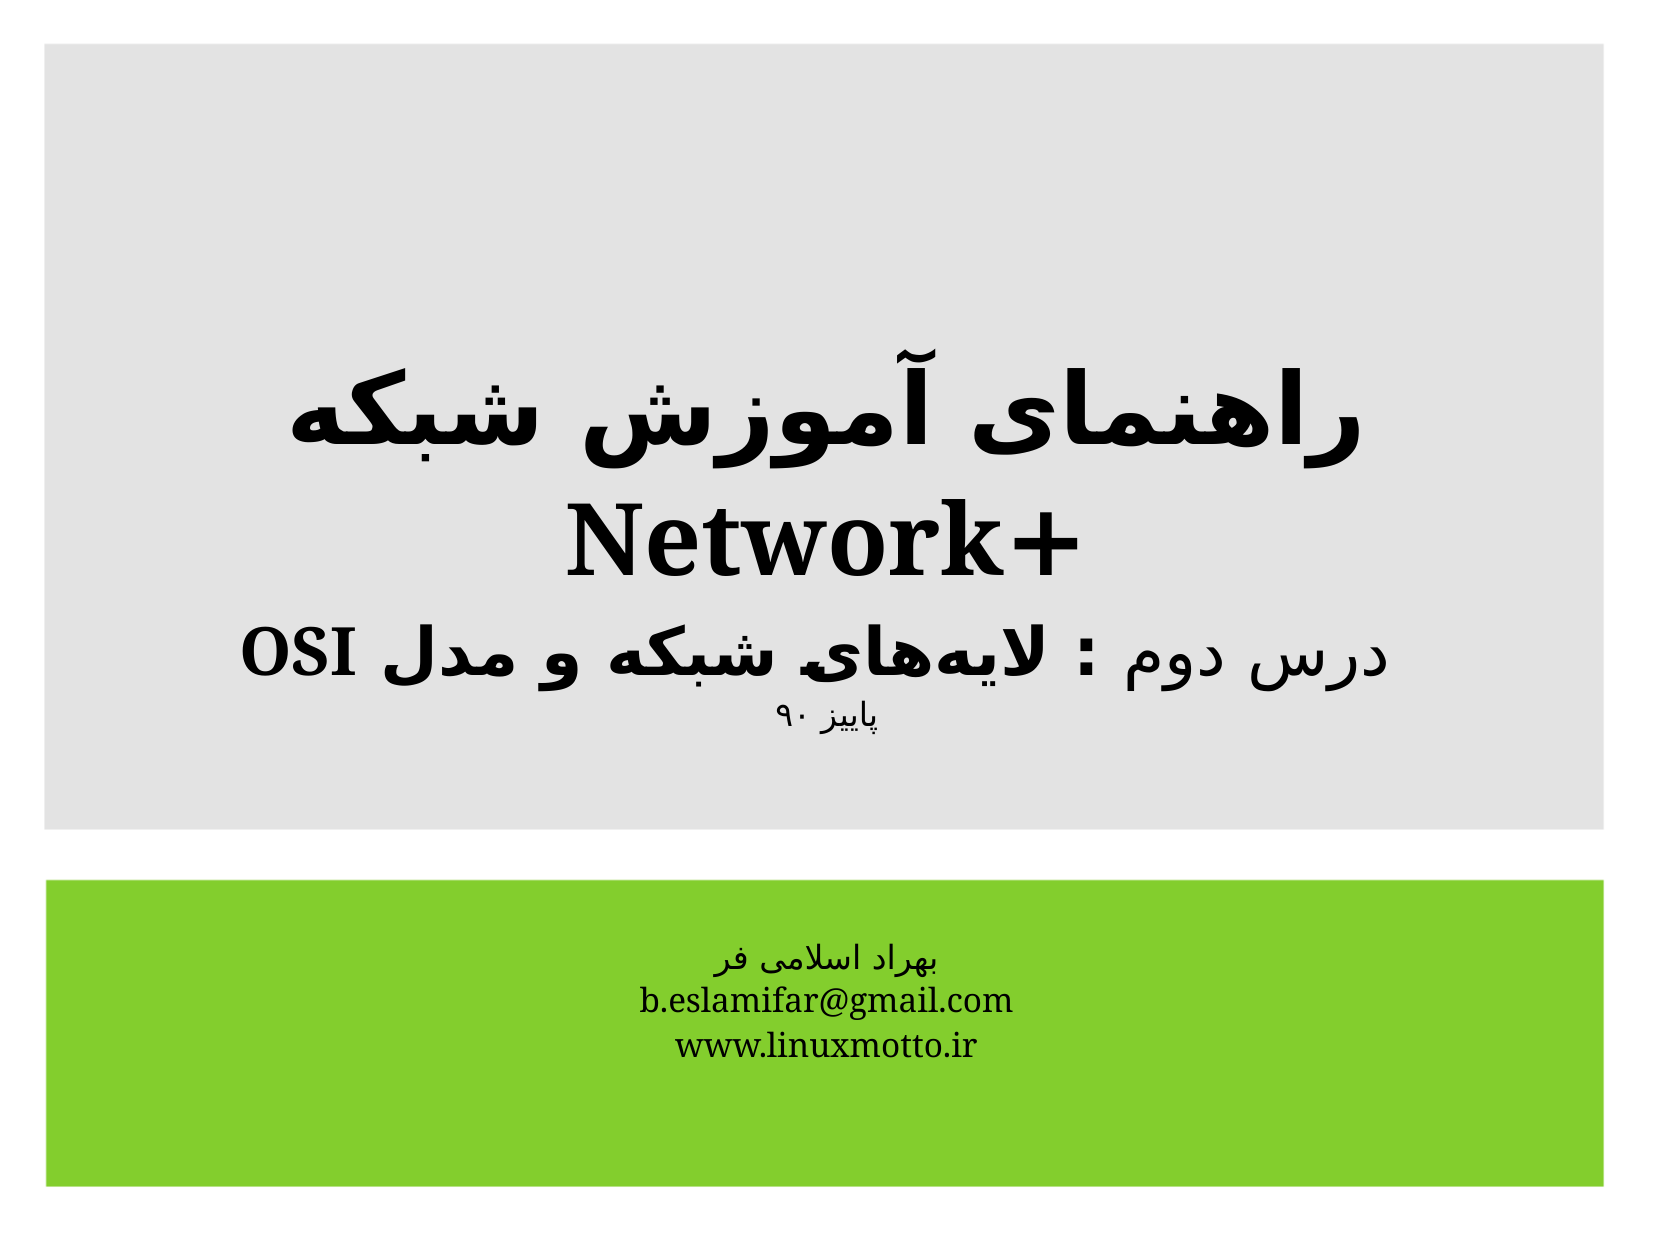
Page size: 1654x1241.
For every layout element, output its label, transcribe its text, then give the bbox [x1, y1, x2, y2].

picture [0, 0, 1654, 1241]
text_box راهنمای آموزش شبکه +Network درس دوم : لایه‌های شبکه و مدل OSI پاییز ۹۰ بهراد اسلامی فر b.eslamifar@gmail.com www.linuxmotto.ir [82, 56, 1571, 1102]
